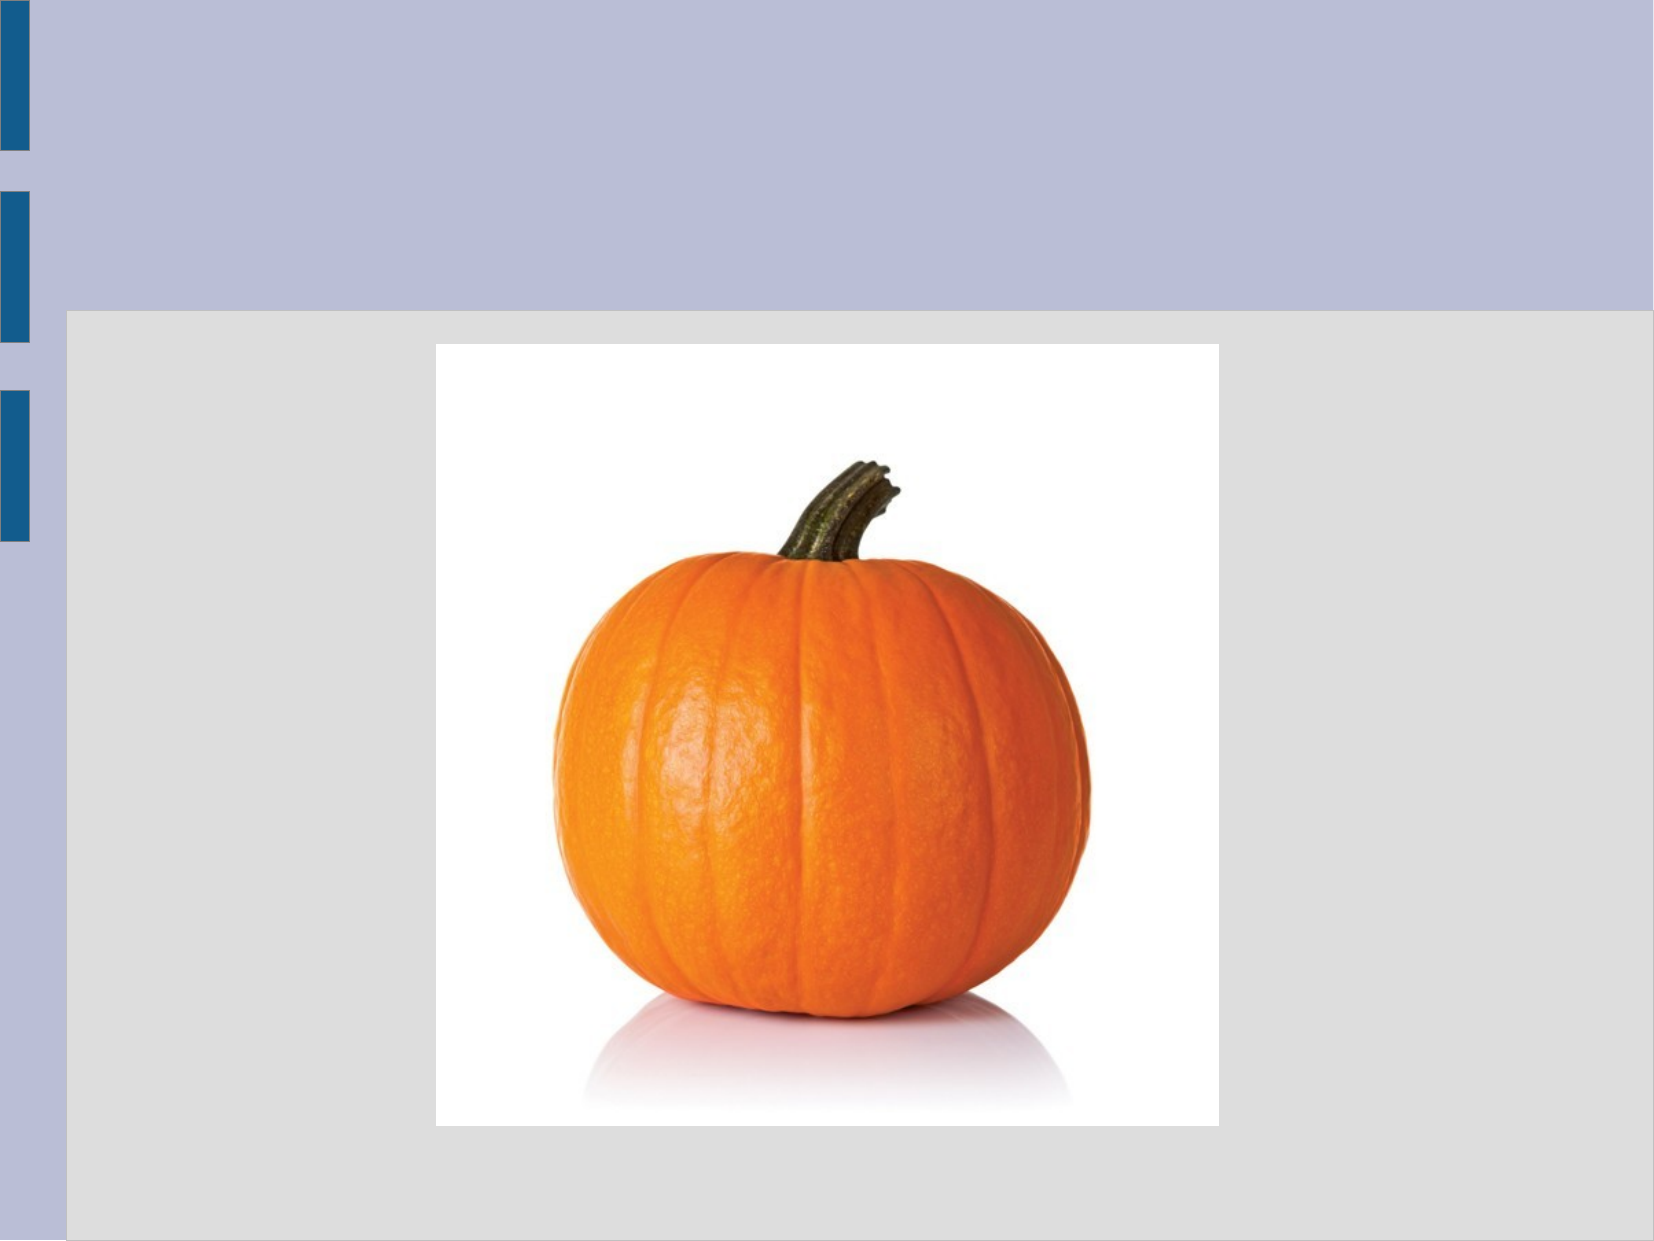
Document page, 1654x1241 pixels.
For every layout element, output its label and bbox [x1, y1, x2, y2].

picture [436, 344, 1219, 1126]
